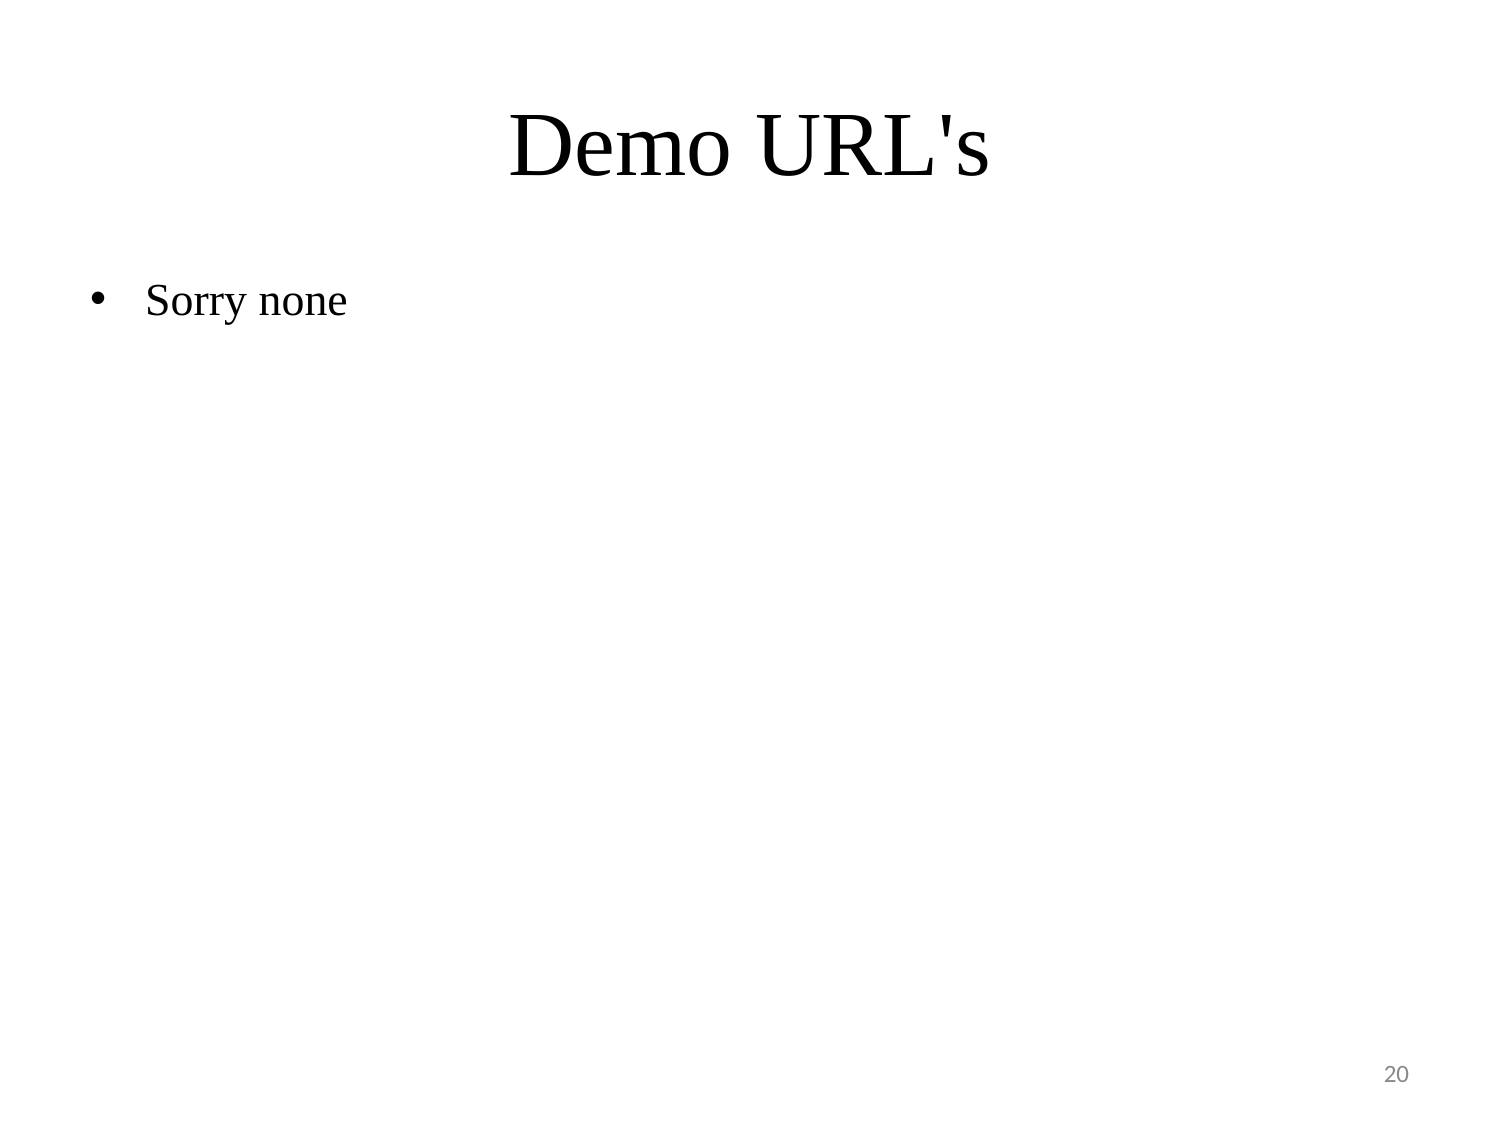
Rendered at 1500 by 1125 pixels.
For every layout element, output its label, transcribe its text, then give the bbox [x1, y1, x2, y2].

text_box Demo URL's‏ [75, 45, 1426, 233]
text_box Sorry none [75, 262, 1426, 1005]
